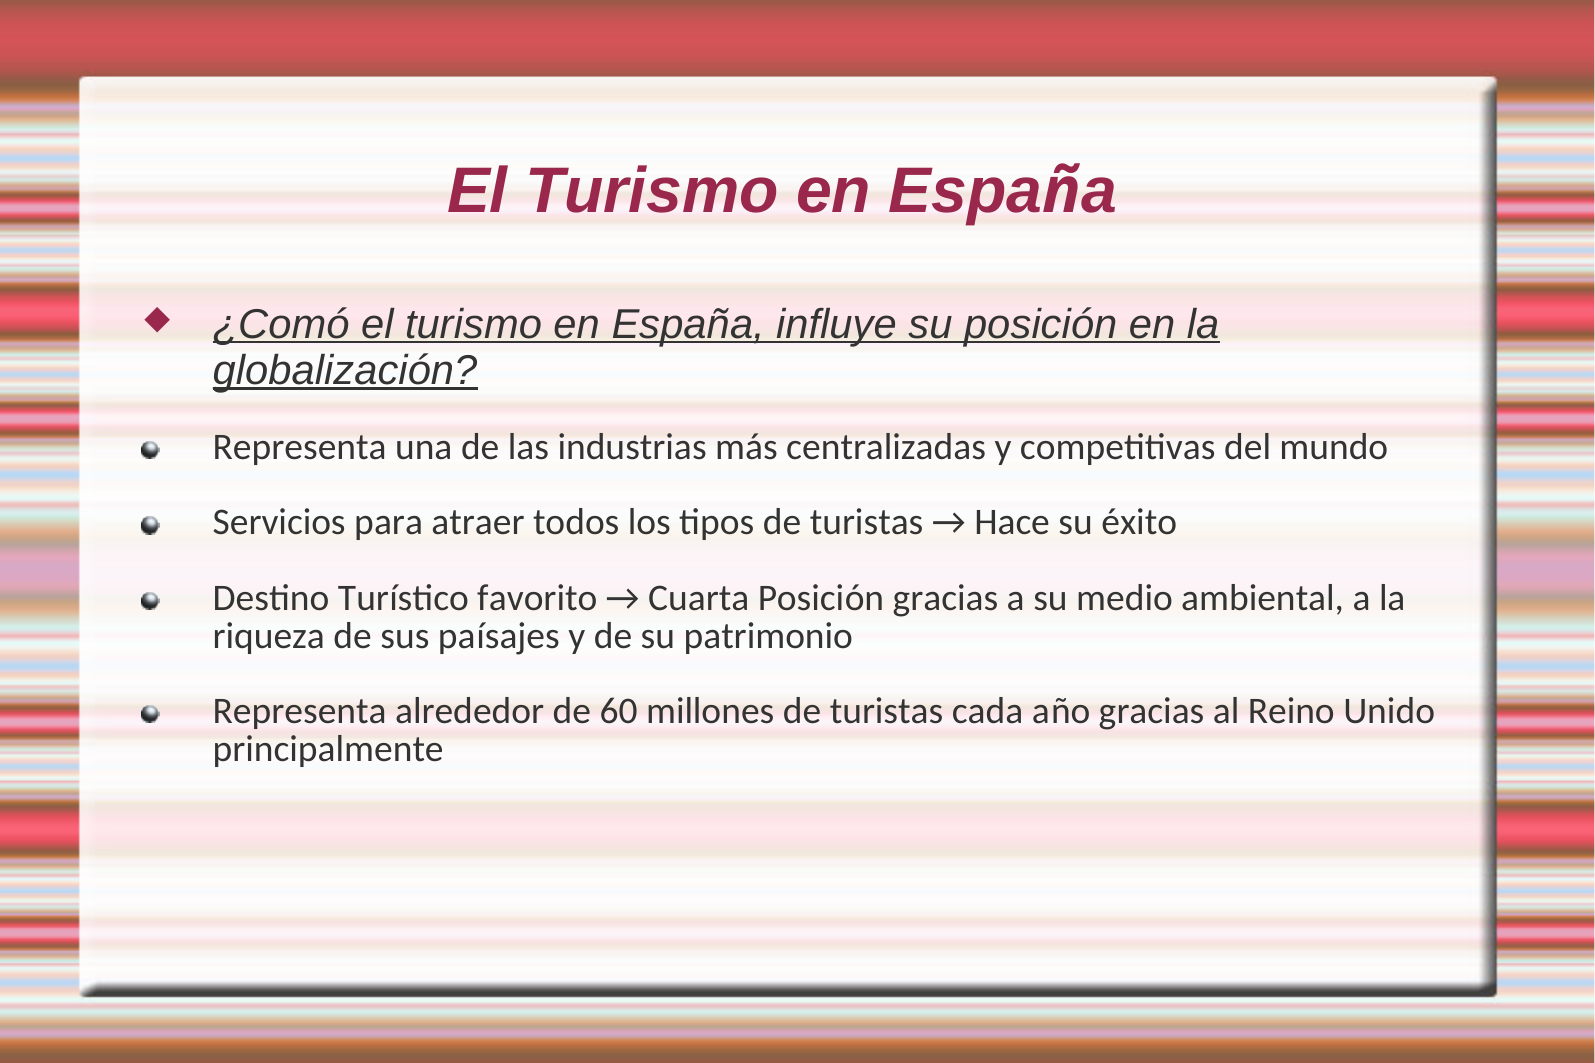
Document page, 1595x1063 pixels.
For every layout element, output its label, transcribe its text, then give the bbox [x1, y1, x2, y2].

list ¿Comó el turismo en España, influye su posición en la globalización? Representa una de las industrias más centralizadas y competitivas del mundo Servicios para atraer todos los tipos de turistas → Hace su éxito Destino Turístico favorito → Cuarta Posición gracias a su medio ambiental, a la riqueza de sus paísajes y de su patrimonio Representa alrededor de 60 millones de turistas cada año gracias al Reino Unido principalmente [130, 300, 1462, 971]
picture [0, 0, 1595, 1063]
title El Turismo en España [85, 98, 1479, 276]
